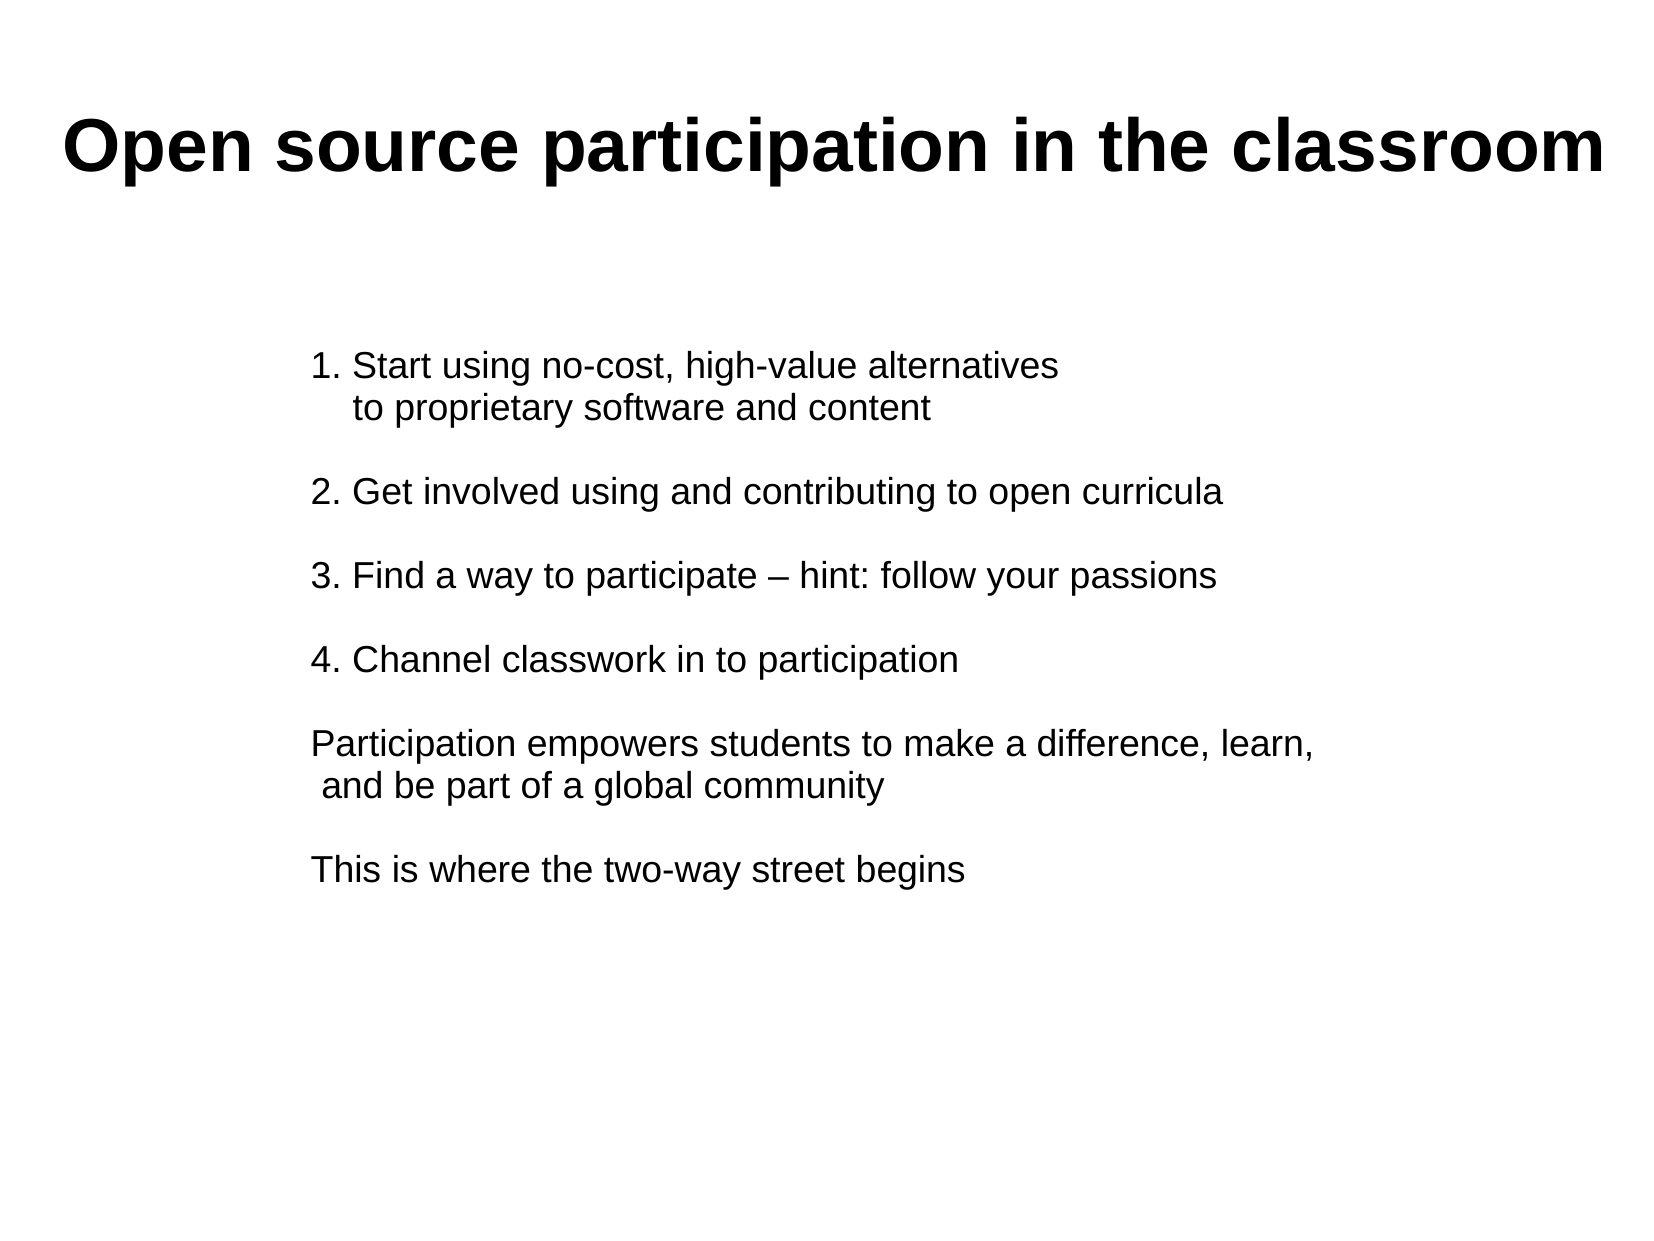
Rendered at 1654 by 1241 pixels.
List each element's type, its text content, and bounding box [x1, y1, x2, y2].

text_box Open source participation in the classroom [47, 96, 1626, 196]
text_box 1. Start using no-cost, high-value alternatives to proprietary software and content 2. Get involved using and contributing to open curricula 3. Find a way to participate – hint: follow your passions 4. Channel classwork in to participation Participation empowers students to make a difference, learn, and be part of a global community This is where the two-way street begins [295, 337, 1332, 918]
text_box [808, 404, 839, 475]
